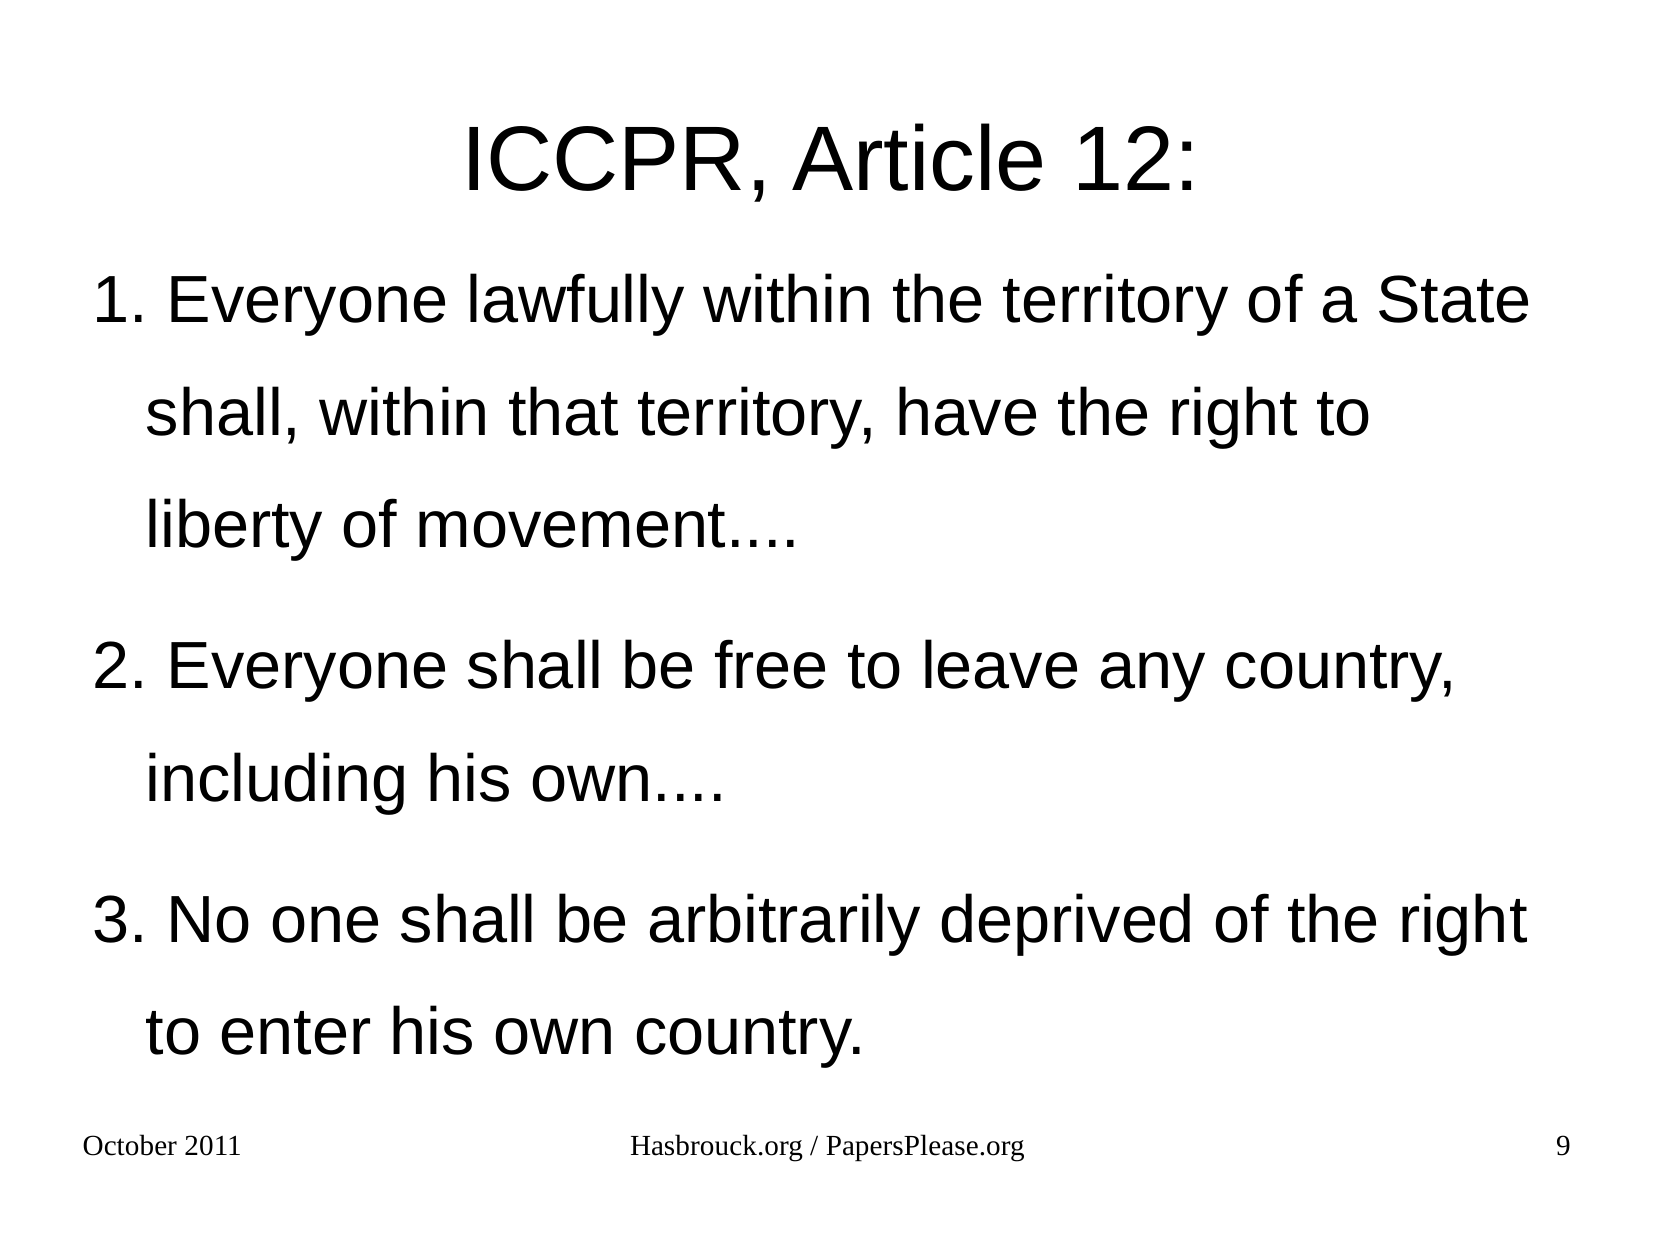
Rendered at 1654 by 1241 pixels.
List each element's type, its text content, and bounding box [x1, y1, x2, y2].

list Everyone lawfully within the territory of a State shall, within that territory, have the right to liberty of movement.... Everyone shall be free to leave any country, including his own.... No one shall be arbitrarily deprived of the right to enter his own country. [75, 225, 1564, 1088]
title ICCPR, Article 12: [86, 55, 1576, 263]
